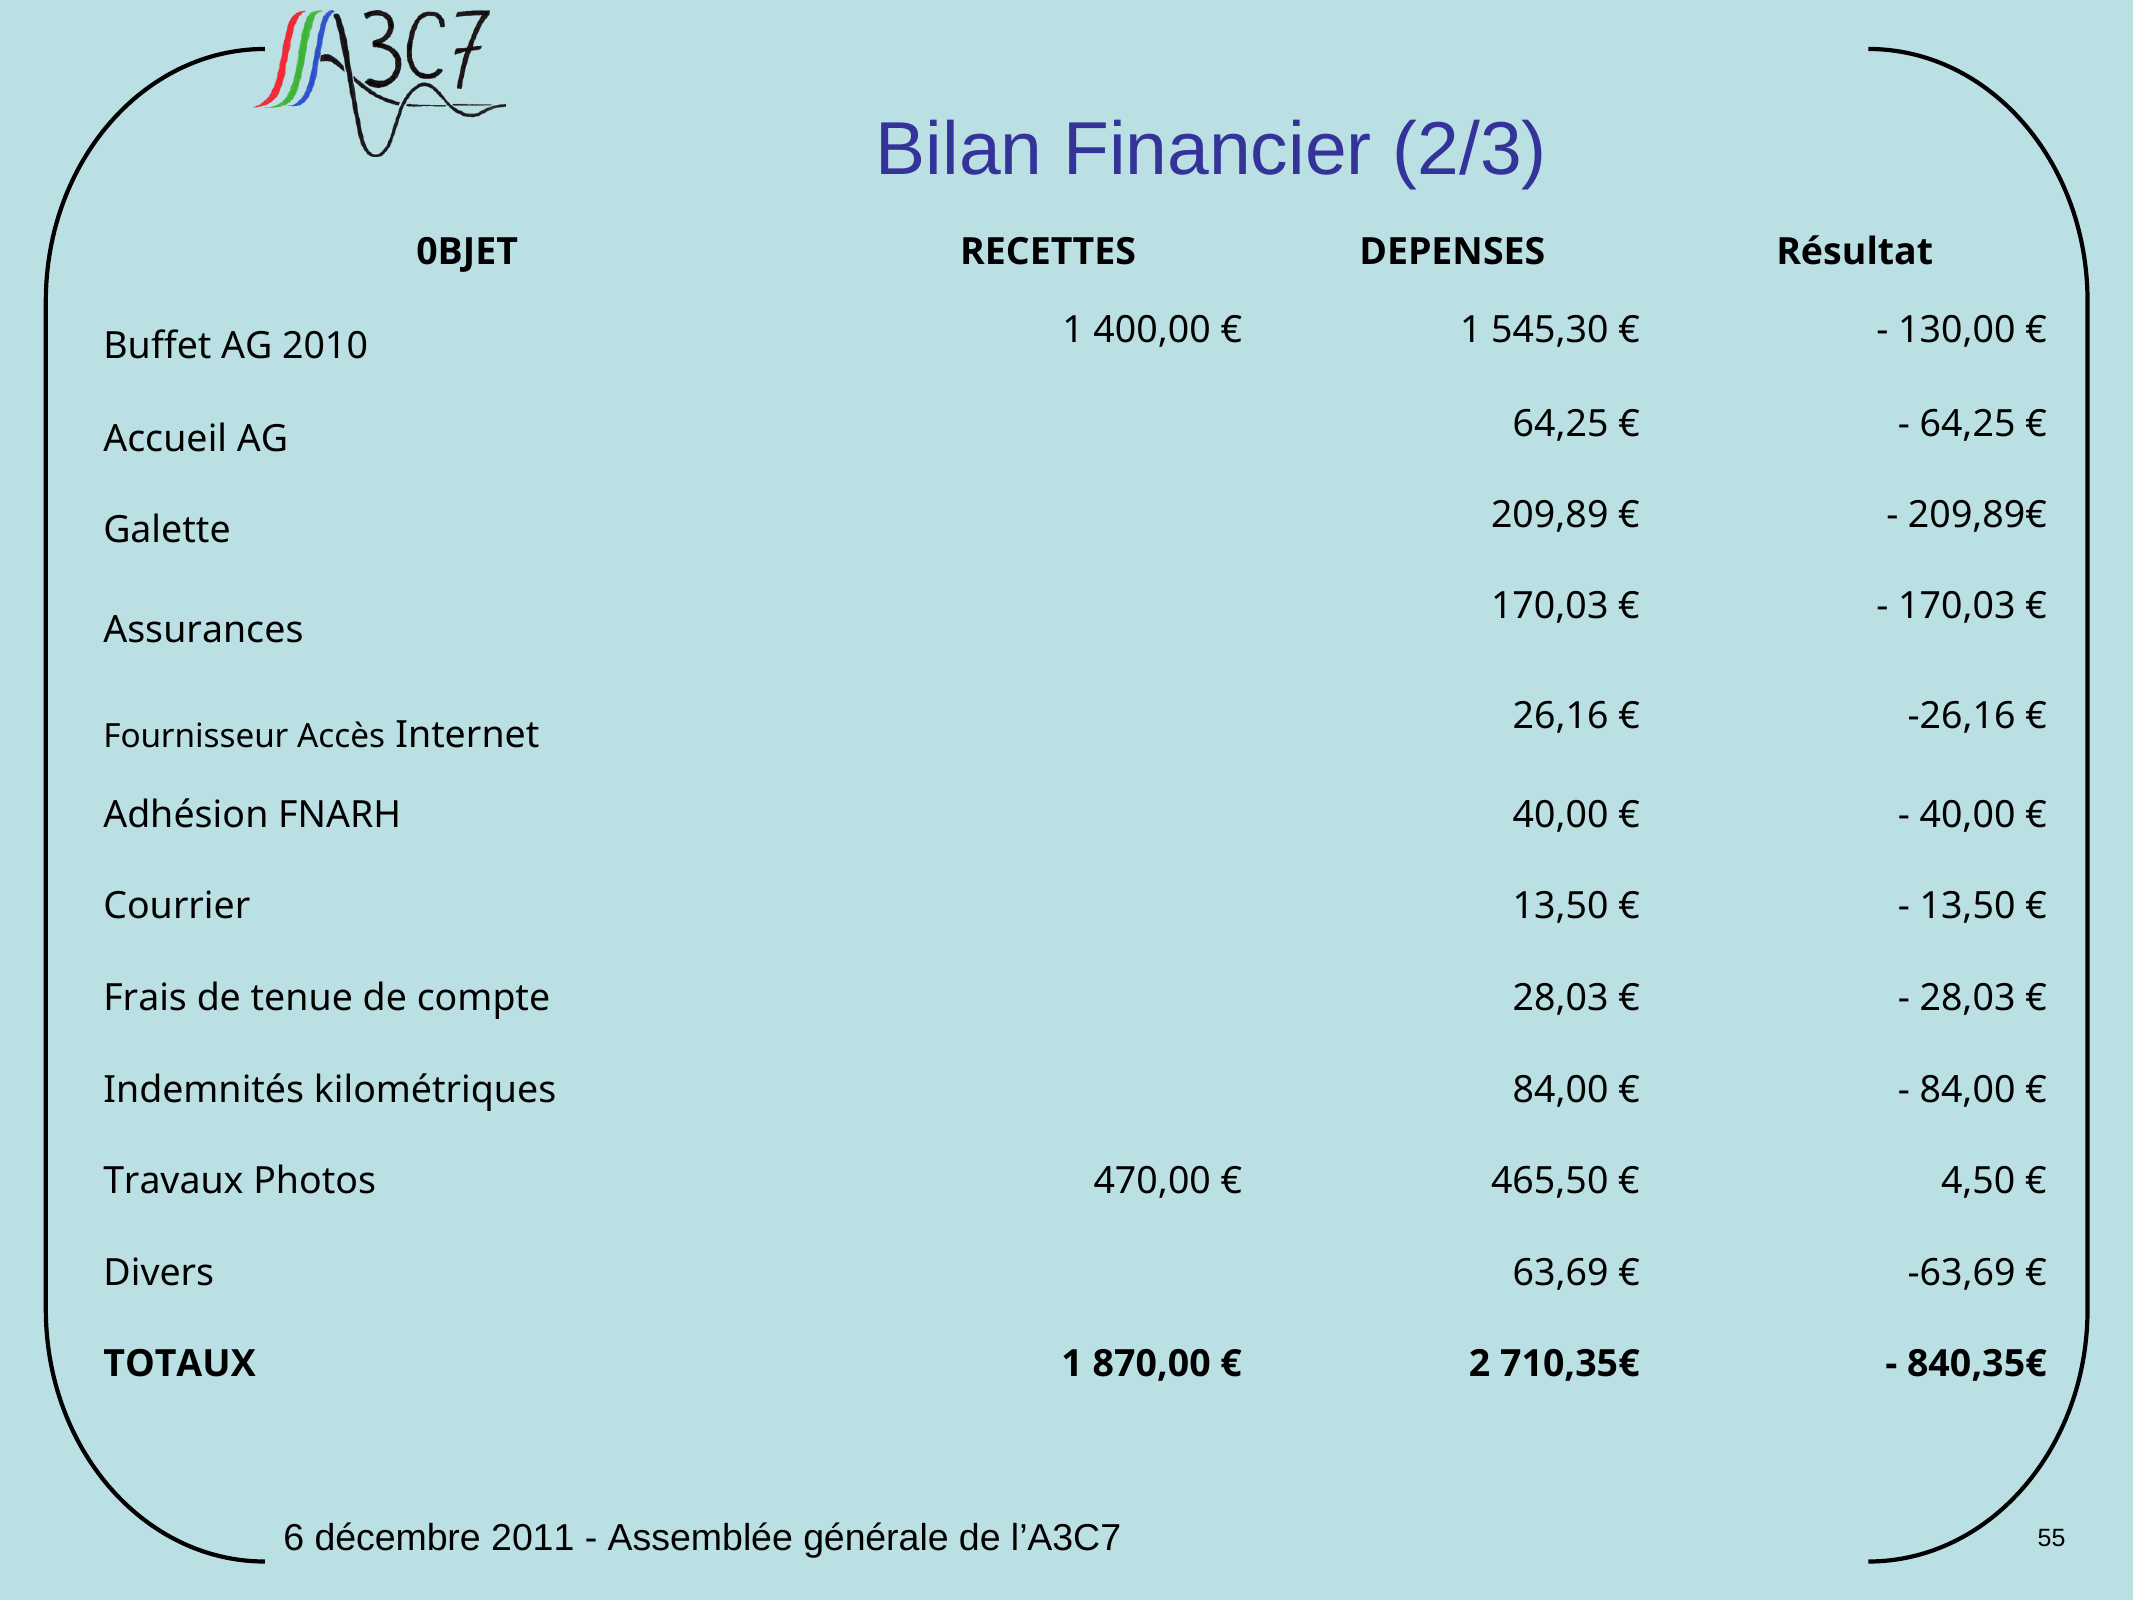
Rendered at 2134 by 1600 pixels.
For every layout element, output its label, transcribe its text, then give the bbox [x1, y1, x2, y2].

table_cell [839, 965, 1250, 1056]
table_cell Galette [89, 482, 839, 573]
table_cell - 840,35€ [1648, 1331, 2055, 1424]
table_cell - 170,03 € [1648, 573, 2055, 683]
table_cell 28,03 € [1250, 965, 1648, 1056]
table_cell [839, 573, 1250, 683]
table_cell 64,25 € [1250, 390, 1648, 482]
table_cell [839, 482, 1250, 573]
table_cell 13,50 € [1250, 873, 1648, 965]
table_cell 209,89 € [1250, 482, 1648, 573]
table_cell 1 545,30 € [1250, 297, 1648, 390]
table_cell Courrier [89, 873, 839, 965]
table_cell 465,50 € [1250, 1148, 1648, 1239]
table_header RECETTES [839, 203, 1250, 297]
table_cell 2 710,35€ [1250, 1331, 1648, 1424]
title Bilan Financier (2/3) [506, 64, 1926, 203]
table_cell - 40,00 € [1648, 782, 2055, 873]
table_cell Assurances [89, 573, 839, 683]
table_cell Accueil AG [89, 390, 839, 482]
table_cell - 13,50 € [1648, 873, 2055, 965]
table_cell 470,00 € [839, 1148, 1250, 1239]
table_cell 84,00 € [1250, 1056, 1648, 1148]
text_box 6 décembre 2011 - Assemblée générale de l’A3C7 [274, 1512, 1131, 1558]
table_cell 40,00 € [1250, 782, 1648, 873]
table_cell 1 870,00 € [839, 1331, 1250, 1424]
table_cell - 64,25 € [1648, 390, 2055, 482]
table_cell Divers [89, 1239, 839, 1331]
table_cell [839, 683, 1250, 782]
table_cell [839, 1239, 1250, 1331]
table_cell TOTAUX [89, 1331, 839, 1424]
table_cell Indemnités kilométriques [89, 1056, 839, 1148]
table_cell [839, 782, 1250, 873]
table_cell - 209,89€ [1648, 482, 2055, 573]
picture [253, 10, 506, 157]
table_cell 26,16 € [1250, 683, 1648, 782]
table_cell -63,69 € [1648, 1239, 2055, 1331]
table_header Résultat [1648, 203, 2055, 297]
table_cell - 84,00 € [1648, 1056, 2055, 1148]
table_cell Buffet AG 2010 [89, 297, 839, 390]
table_header 0BJET [89, 203, 839, 297]
table_cell 4,50 € [1648, 1148, 2055, 1239]
table_cell - 28,03 € [1648, 965, 2055, 1056]
table_cell - 130,00 € [1648, 297, 2055, 390]
table_cell Frais de tenue de compte [89, 965, 839, 1056]
table_cell [839, 390, 1250, 482]
table_cell 170,03 € [1250, 573, 1648, 683]
table_cell Adhésion FNARH [89, 782, 839, 873]
table_cell Travaux Photos [89, 1148, 839, 1239]
table_cell 1 400,00 € [839, 297, 1250, 390]
table_cell Fournisseur Accès Internet [89, 683, 839, 782]
table_header DEPENSES [1250, 203, 1648, 297]
table_cell [839, 1056, 1250, 1148]
table_cell -26,16 € [1648, 683, 2055, 782]
table_cell 63,69 € [1250, 1239, 1648, 1331]
table_cell [839, 873, 1250, 965]
